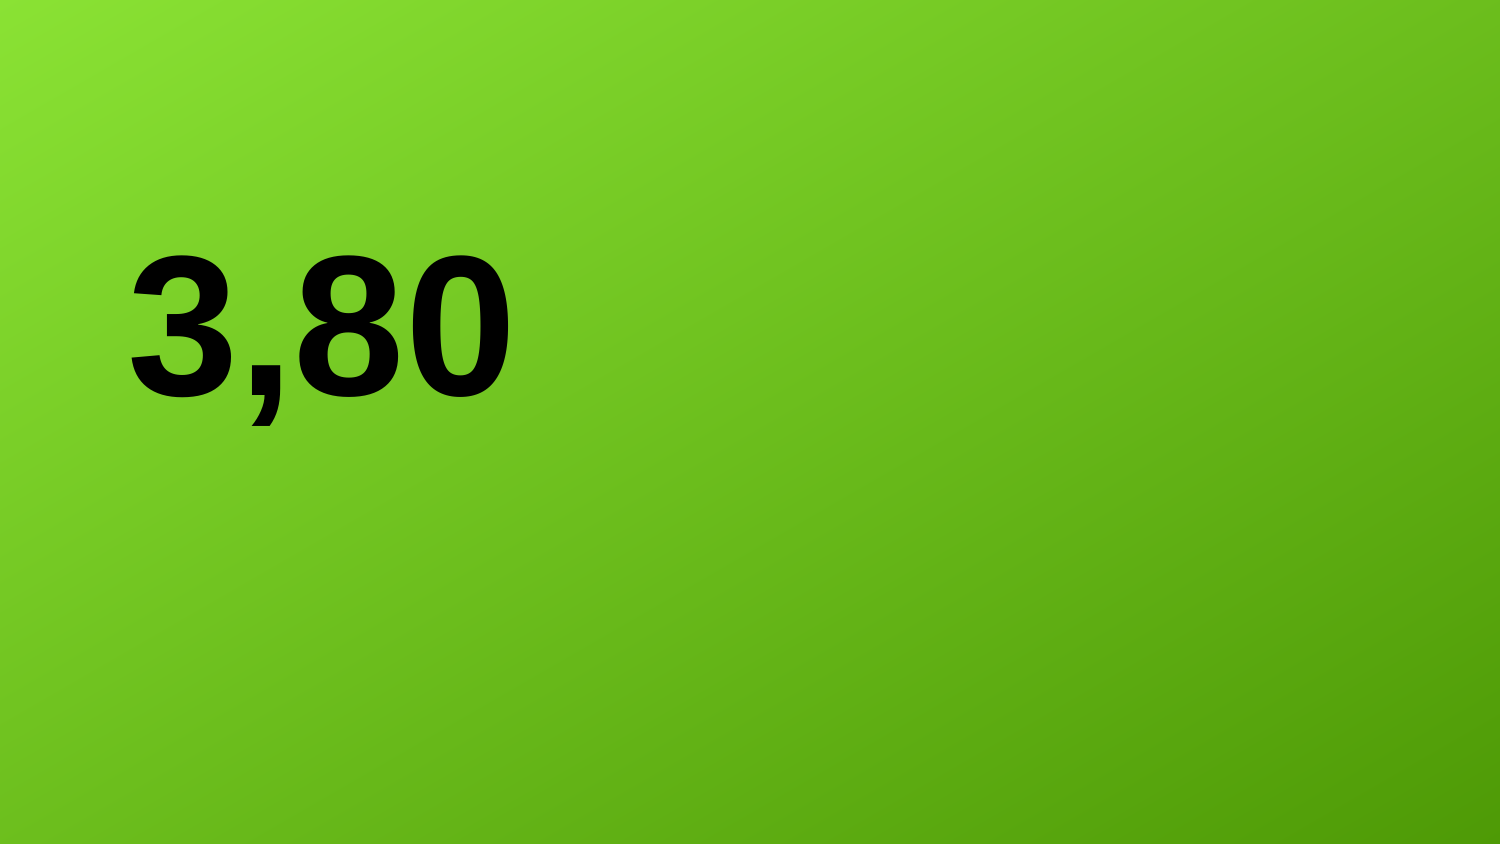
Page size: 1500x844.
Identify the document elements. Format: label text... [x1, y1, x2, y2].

text_box 3,80 [328, 332, 370, 378]
text_box 3,80 [440, 277, 480, 375]
text_box 3,80 [112, 259, 1388, 450]
text_box 3,80 [331, 275, 366, 313]
